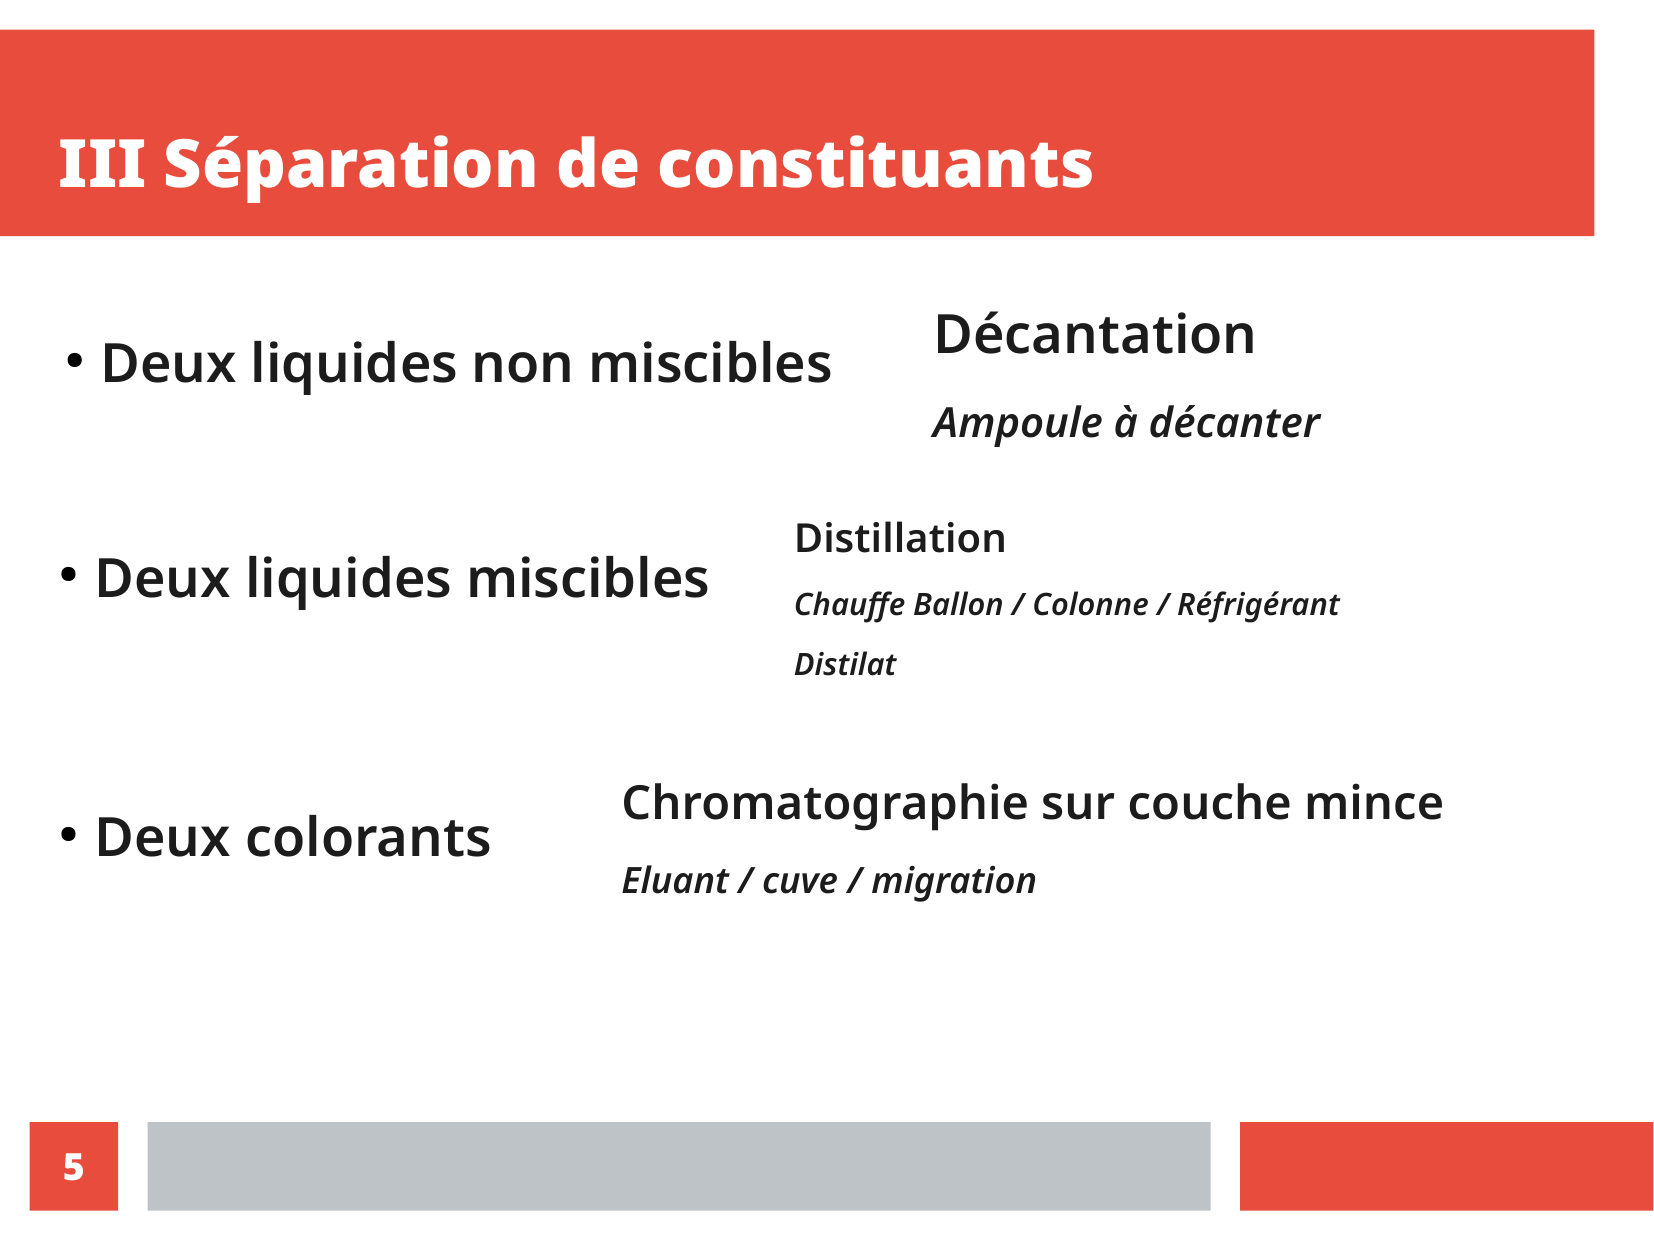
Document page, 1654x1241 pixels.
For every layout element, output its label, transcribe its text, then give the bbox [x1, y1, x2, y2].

title III Séparation de constituants [59, 59, 1595, 207]
list Deux liquides non miscibles [64, 324, 897, 414]
list Deux colorants [59, 798, 590, 888]
list Chromatographie sur couche mince Eluant / cuve / migration [590, 769, 1536, 945]
list Distillation Chauffe Ballon / Colonne / Réfrigérant Distilat [767, 509, 1560, 686]
list Deux liquides miscibles [59, 539, 767, 628]
list Décantation Ampoule à décanter [897, 295, 1542, 471]
